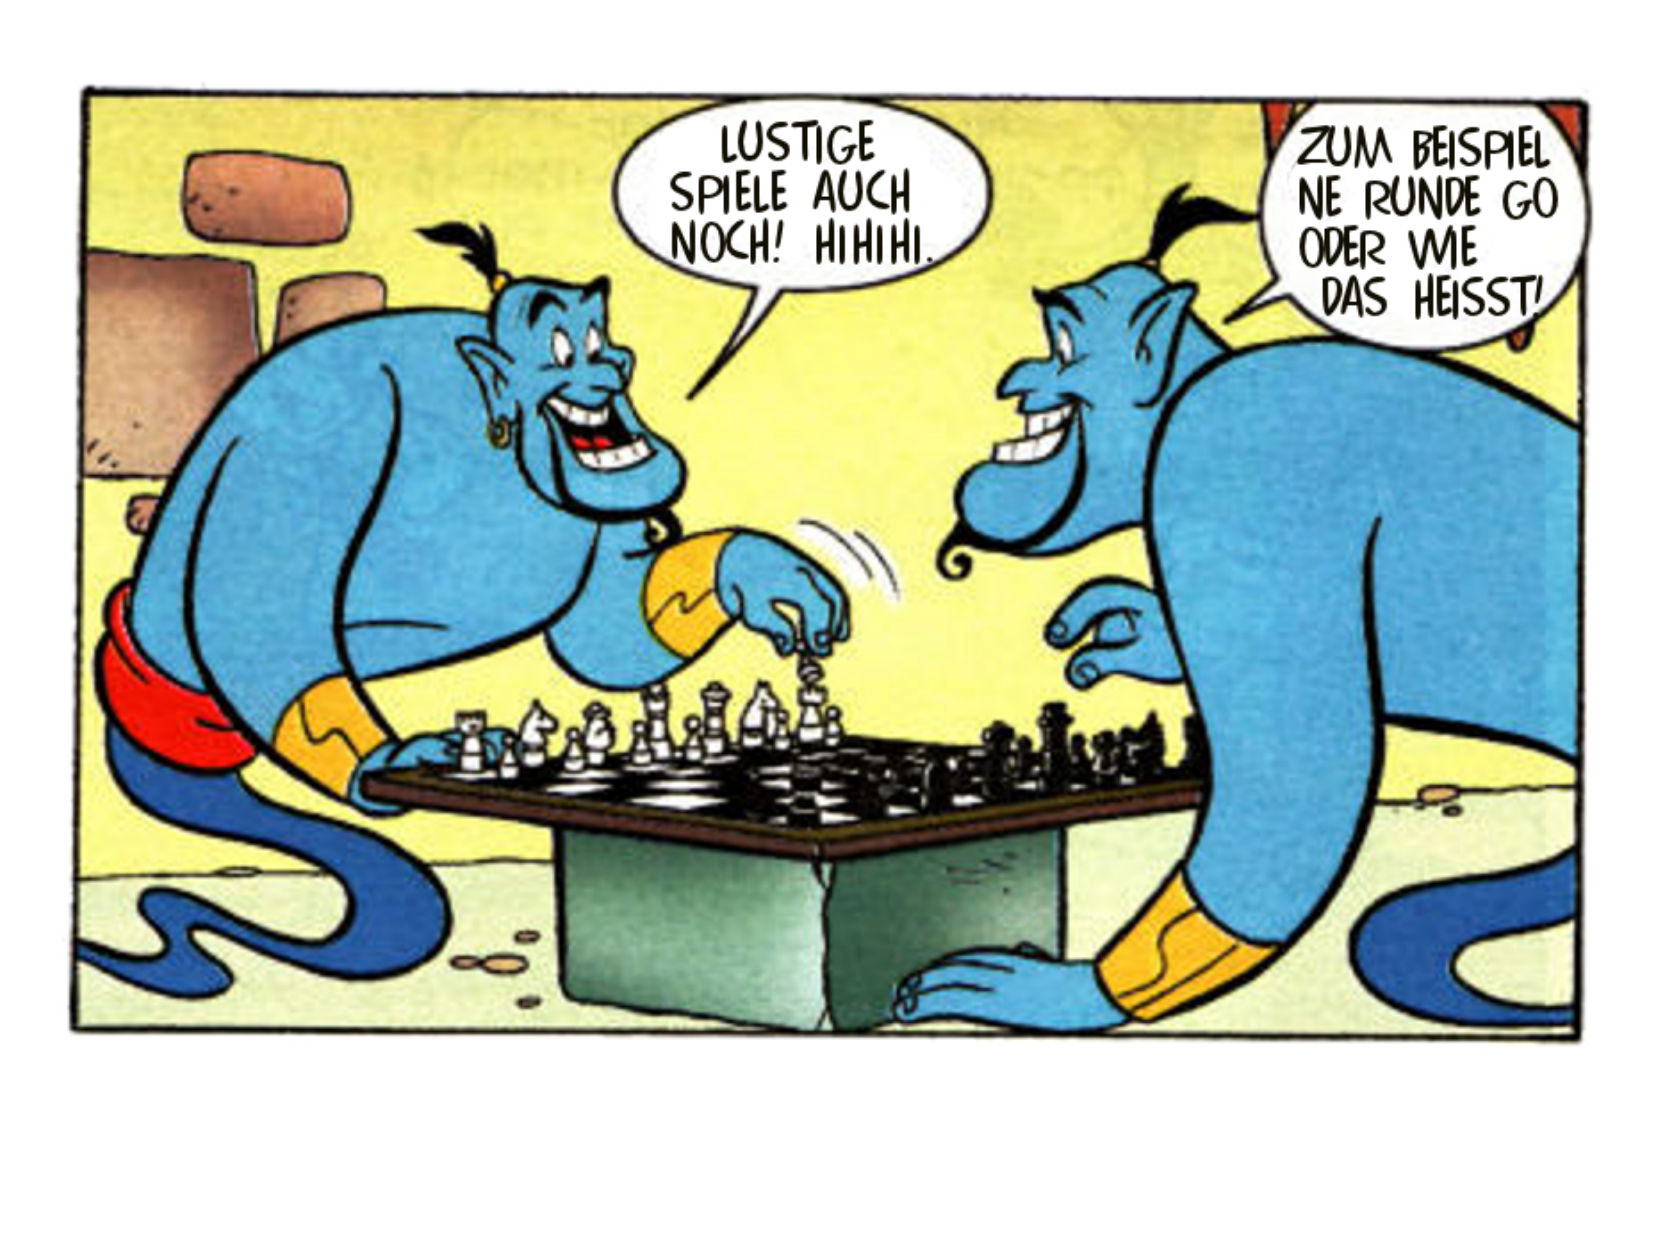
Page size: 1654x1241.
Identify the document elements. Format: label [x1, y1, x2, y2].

picture [52, 58, 1603, 1063]
